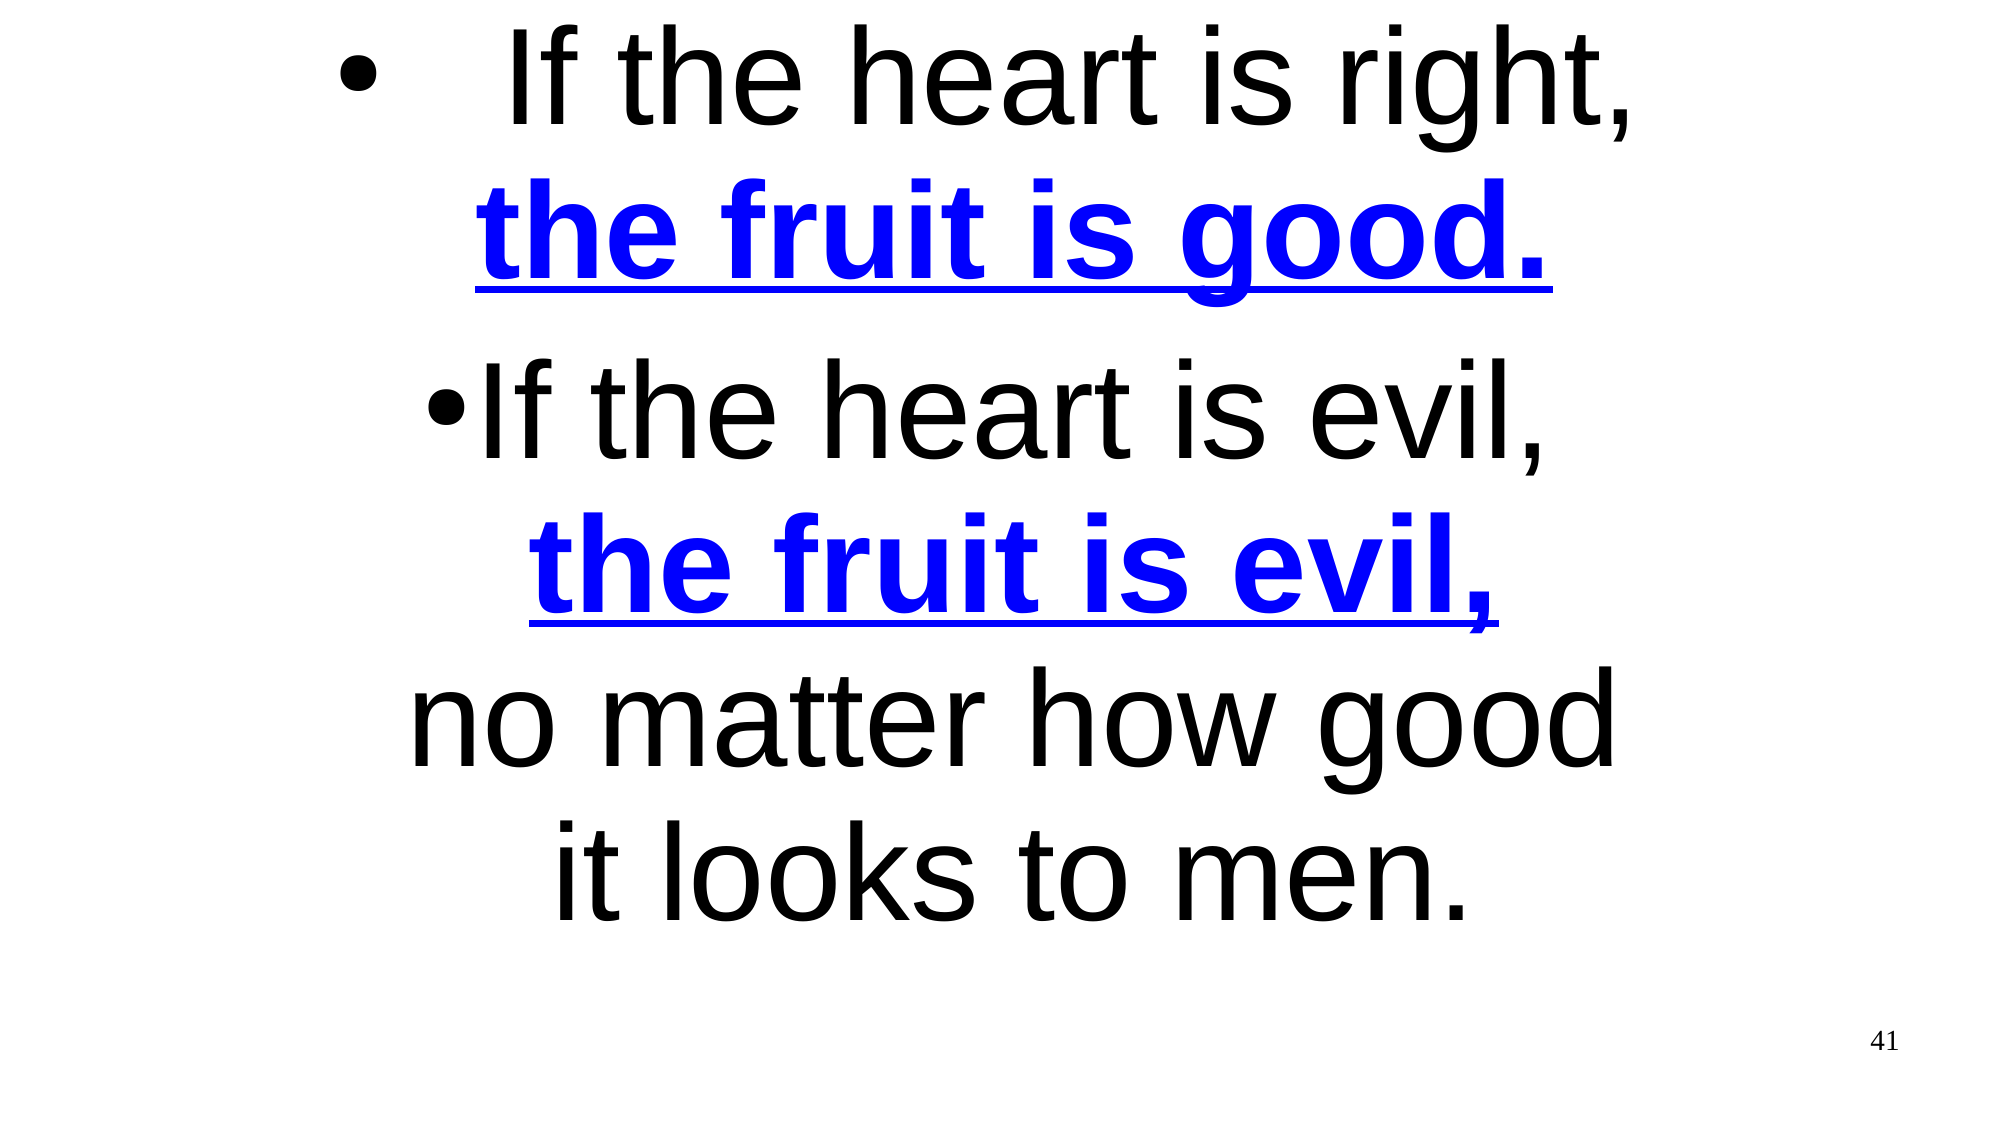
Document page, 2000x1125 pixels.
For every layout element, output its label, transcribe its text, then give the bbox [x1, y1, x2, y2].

list If the heart is right, the fruit is good. If the heart is evil, the fruit is evil, no matter how good it looks to men. [0, 0, 1996, 1123]
